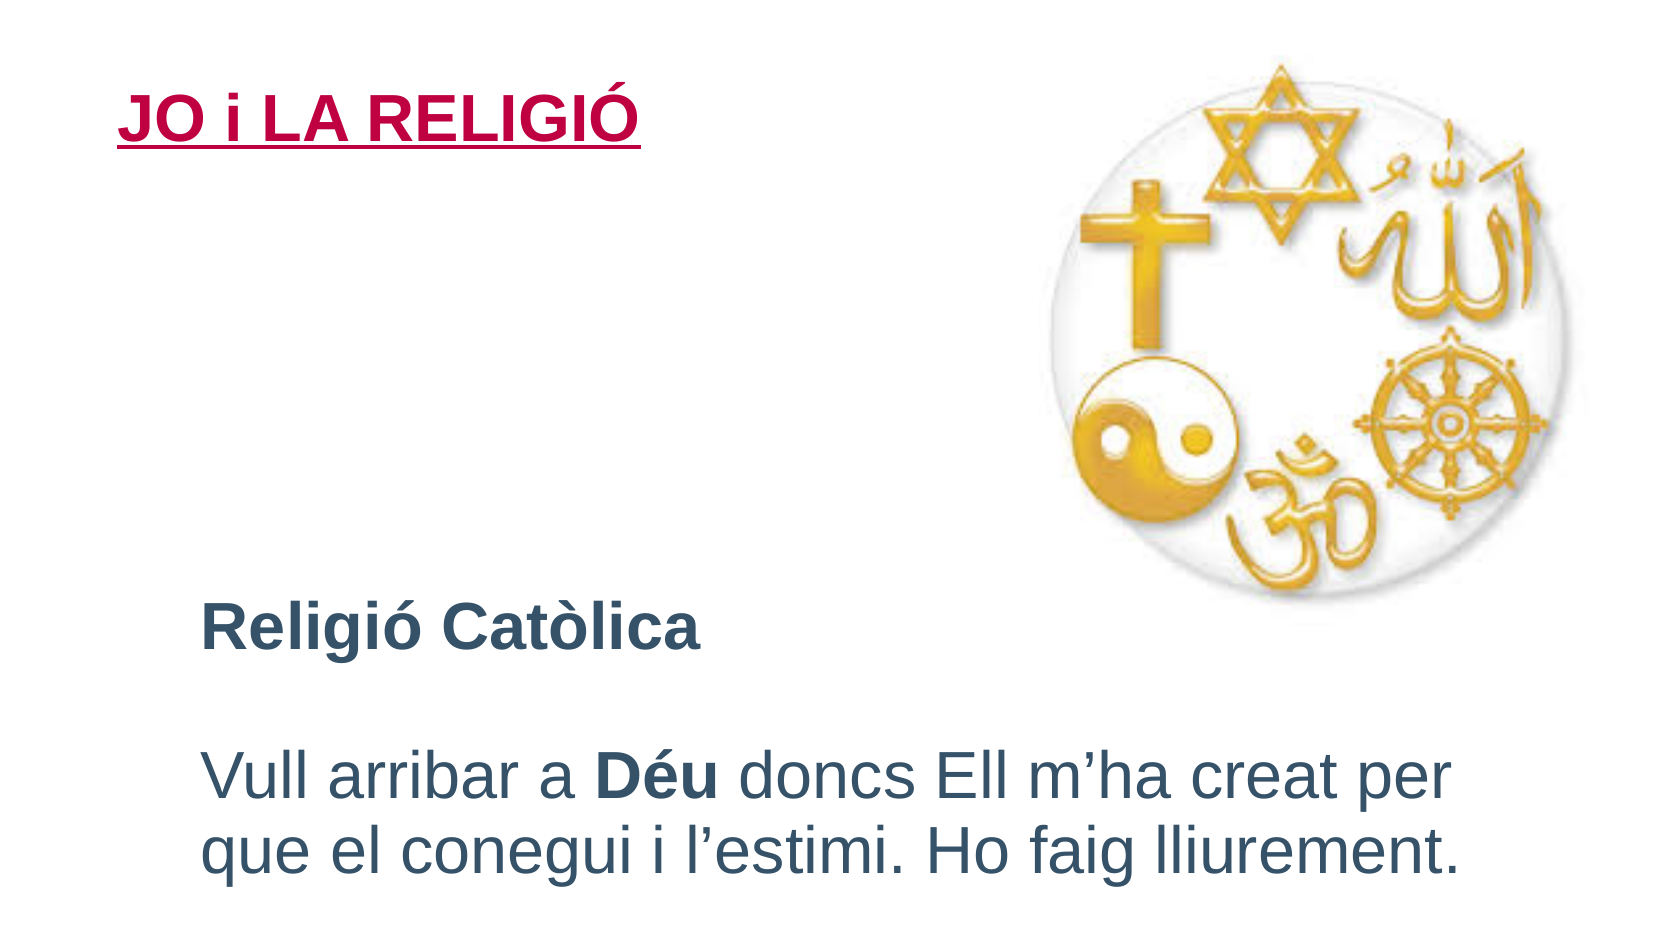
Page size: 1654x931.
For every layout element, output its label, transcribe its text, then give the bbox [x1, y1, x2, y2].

picture [1039, 35, 1620, 640]
text_box JO i LA RELIGIÓ [117, 70, 1051, 166]
subtitle Religió Catòlica Vull arribar a Déu doncs Ell m’ha creat per que el conegui i l’estimi. Ho faig lliurement. [200, 584, 1583, 892]
